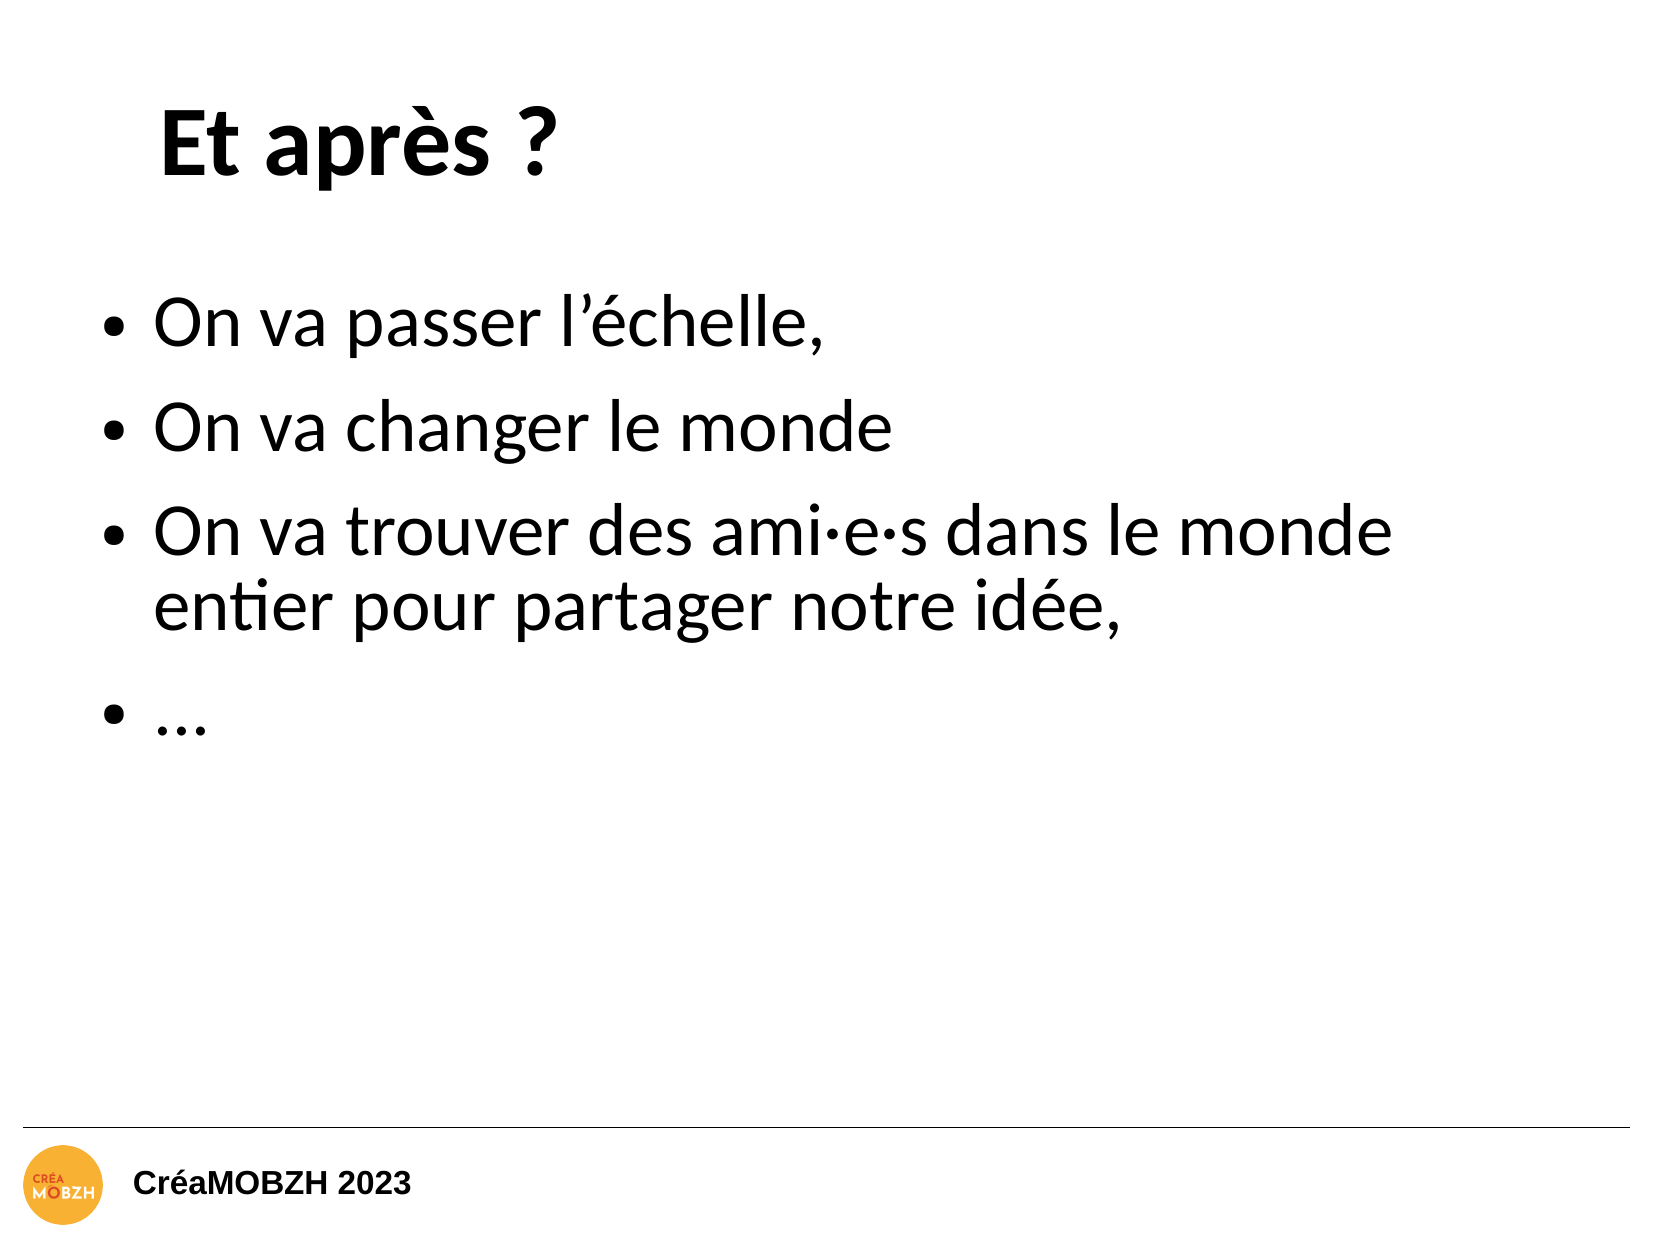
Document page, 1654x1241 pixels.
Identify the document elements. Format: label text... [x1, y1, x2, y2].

picture [23, 1145, 103, 1225]
list On va passer l’échelle, On va changer le monde On va trouver des ami·e·s dans le monde entier pour partager notre idée, ... [82, 290, 1571, 1028]
text_box CréaMOBZH 2023 [118, 1157, 1040, 1210]
title Et après ? [11, 47, 1347, 255]
